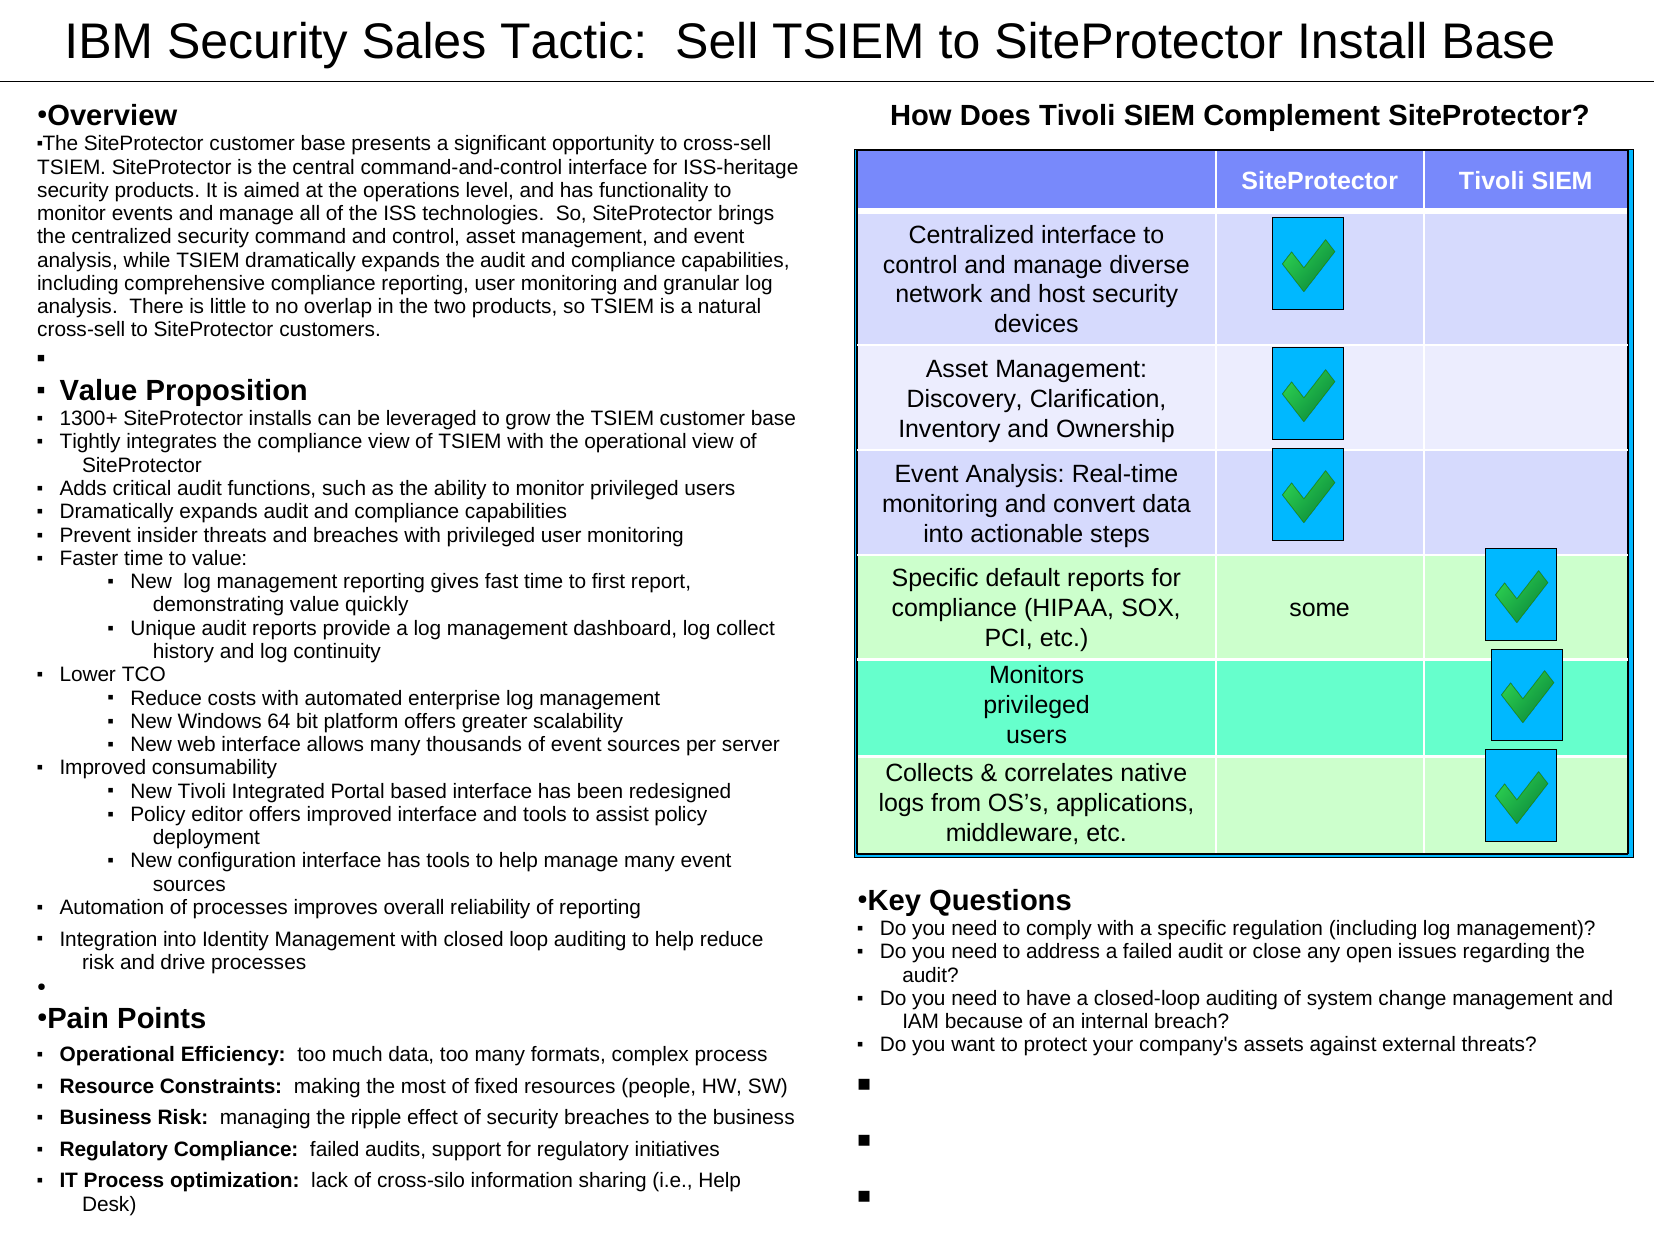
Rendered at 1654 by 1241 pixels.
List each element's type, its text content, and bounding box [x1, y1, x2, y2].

picture [857, 149, 1628, 854]
text_box IBM Security Sales Tactic: Sell TSIEM to SiteProtector Install Base [64, 12, 1616, 70]
text_box Overview The SiteProtector customer base presents a significant opportunity to cross-sell TSIEM. SiteProtector is the central command-and-control interface for ISS-heritage security products. It is aimed at the operations level, and has functionality to monitor events and manage all of the ISS technologies. So, SiteProtector brings the centralized security command and control, asset management, and event analysis, while TSIEM dramatically expands the audit and compliance capabilities, including comprehensive compliance reporting, user monitoring and granular log analysis. There is little to no overlap in the two products, so TSIEM is a natural cross-sell to SiteProtector customers. Value Proposition 1300+ SiteProtector installs can be leveraged to grow the TSIEM customer base Tightly integrates the compliance view of TSIEM with the operational view of SiteProtector Adds critical audit functions, such as the ability to monitor privileged users Dramatically expands audit and compliance capabilities Prevent insider threats and breaches with privileged user monitoring Faster time to value: New log management reporting gives fast time to first report, demonstrating value quickly Unique audit reports provide a log management dashboard, log collect history and log continuity Lower TCO Reduce costs with automated enterprise log management New Windows 64 bit platform offers greater scalability New web interface allows many thousands of event sources per server Improved consumability New Tivoli Integrated Portal based interface has been redesigned Policy editor offers improved interface and tools to assist policy deployment New configuration interface has tools to help manage many event sources Automation of processes improves overall reliability of reporting Integration into Identity Management with closed loop auditing to help reduce risk and drive processes Pain Points Operational Efficiency: too much data, too many formats, complex process Resource Constraints: making the most of fixed resources (people, HW, SW) Business Risk: managing the ripple effect of security breaches to the business Regulatory Compliance: failed audits, support for regulatory initiatives IT Process optimization: lack of cross-silo information sharing (i.e., Help Desk) [37, 99, 800, 1241]
text_box How Does Tivoli SIEM Complement SiteProtector? [846, 99, 1634, 134]
text_box Key Questions Do you need to comply with a specific regulation (including log management)? Do you need to address a failed audit or close any open issues regarding the audit? Do you need to have a closed-loop auditing of system change management and IAM because of an internal breach? Do you want to protect your company's assets against external threats? [857, 884, 1642, 1241]
